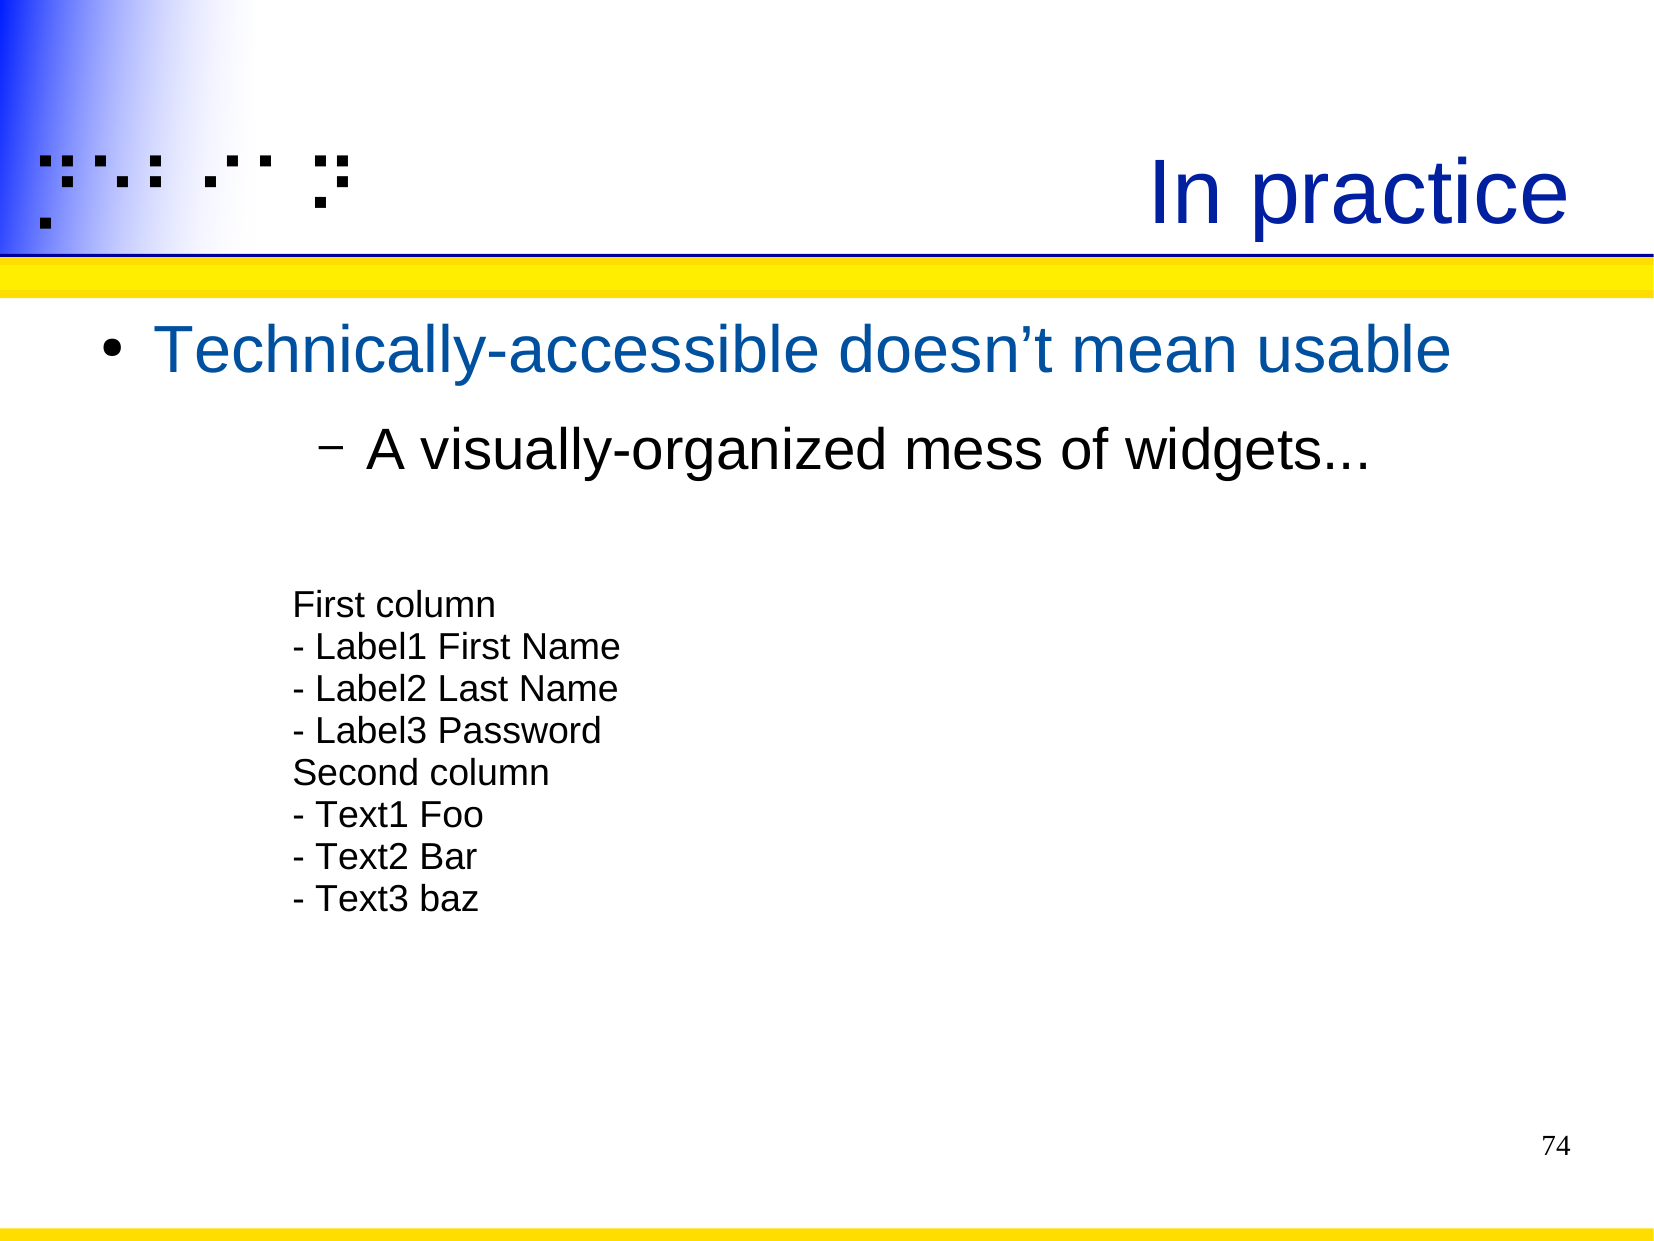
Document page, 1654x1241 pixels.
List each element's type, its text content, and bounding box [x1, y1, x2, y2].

title In practice [372, 126, 1571, 257]
text_box First column - Label1 First Name - Label2 Last Name - Label3 Password Second column - Text1 Foo - Text2 Bar - Text3 baz [277, 575, 636, 927]
list Technically-accessible doesn’t mean usable A visually-organized mess of widgets... [82, 312, 1571, 1241]
